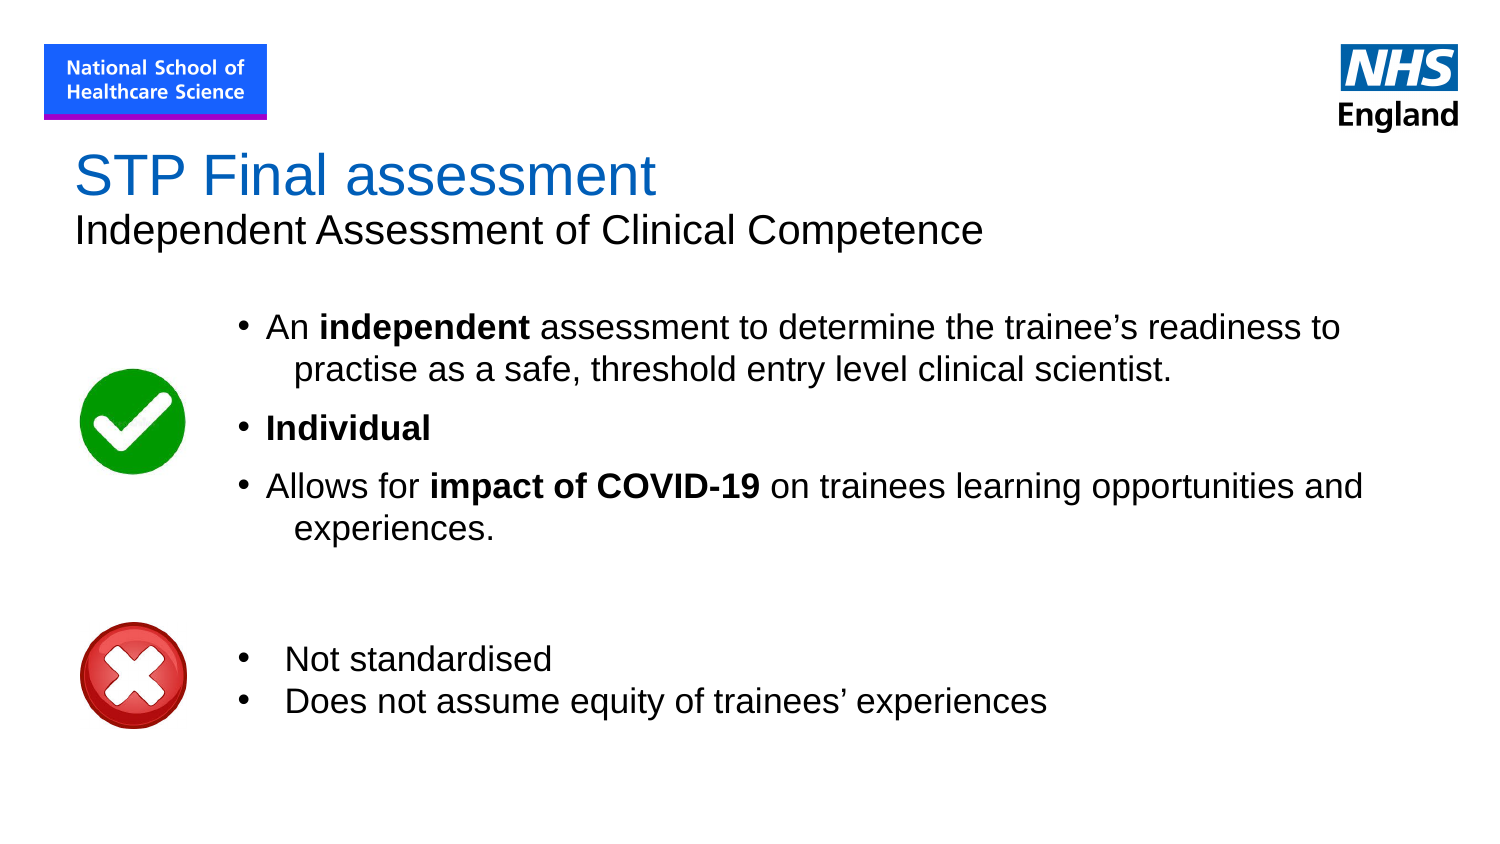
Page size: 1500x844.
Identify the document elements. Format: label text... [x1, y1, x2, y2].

list An independent assessment to determine the trainee’s readiness to practise as a safe, threshold entry level clinical scientist. Individual Allows for impact of COVID-19 on trainees learning opportunities and experiences. [222, 296, 1420, 589]
text_box Not standardised Does not assume equity of trainees’ experiences [222, 628, 1412, 730]
title STP Final assessment Independent Assessment of Clinical Competence [59, 137, 1354, 279]
picture [70, 359, 195, 484]
picture [80, 622, 187, 730]
